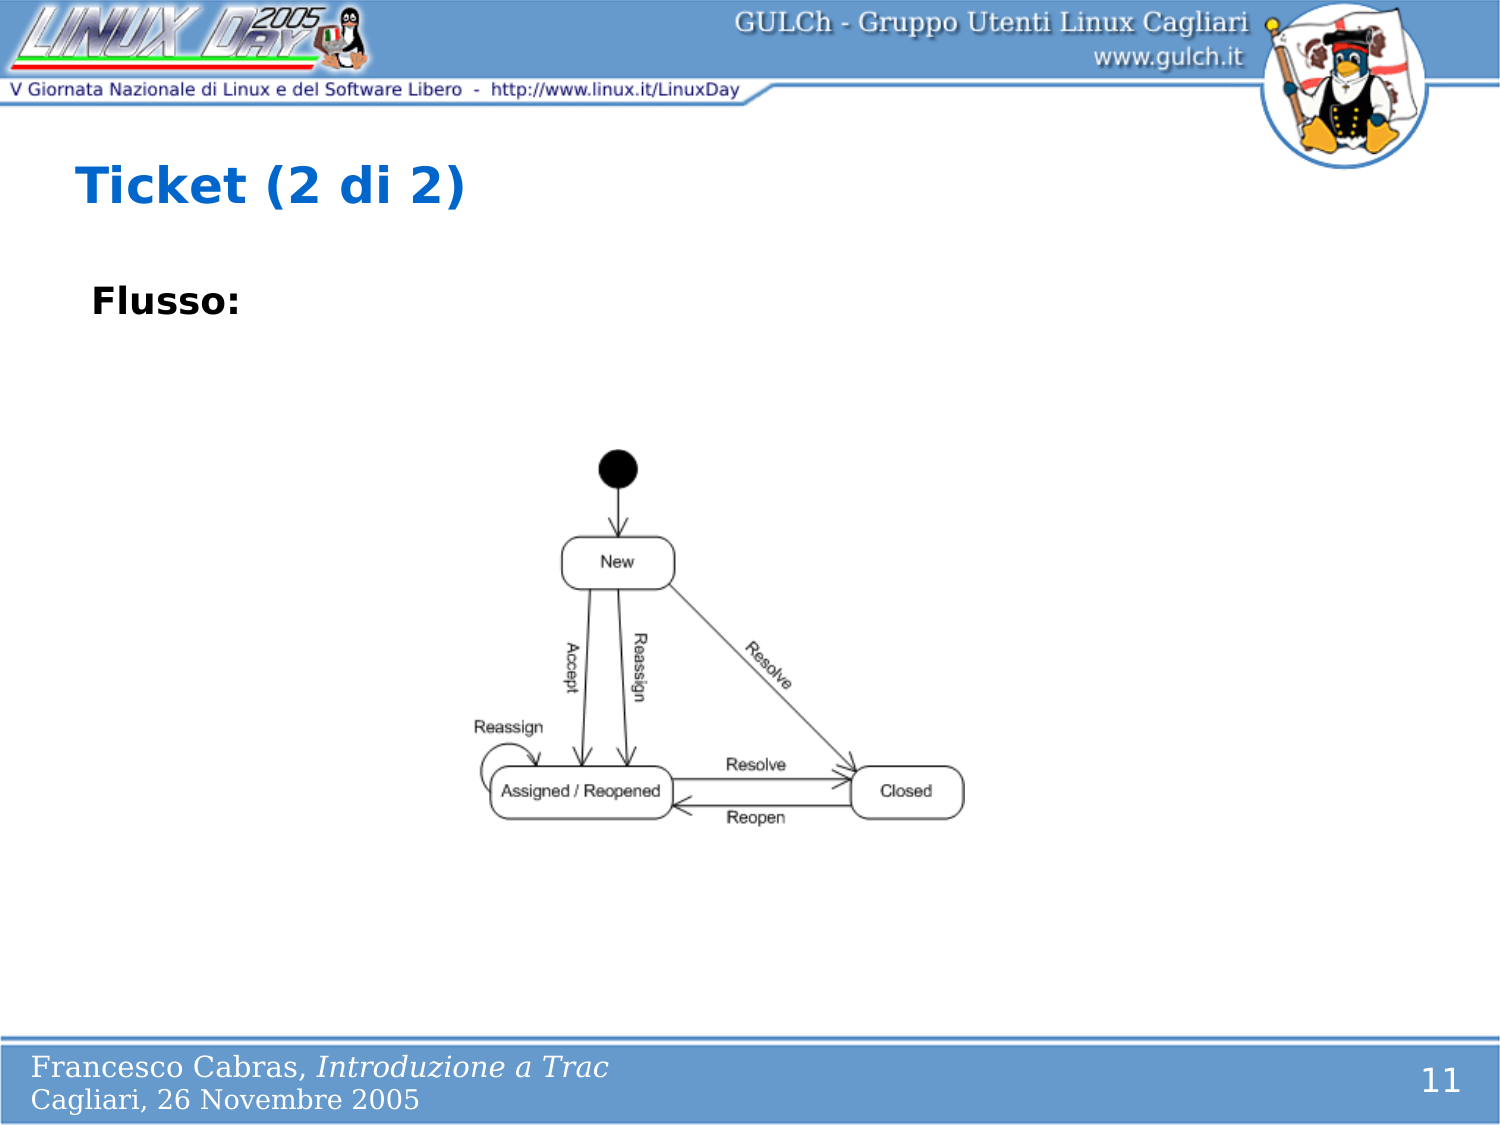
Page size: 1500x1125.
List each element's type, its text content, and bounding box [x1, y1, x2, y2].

picture [0, 0, 1500, 1125]
title Ticket (2 di 2) [75, 149, 1276, 226]
list Flusso: [75, 262, 1426, 1013]
